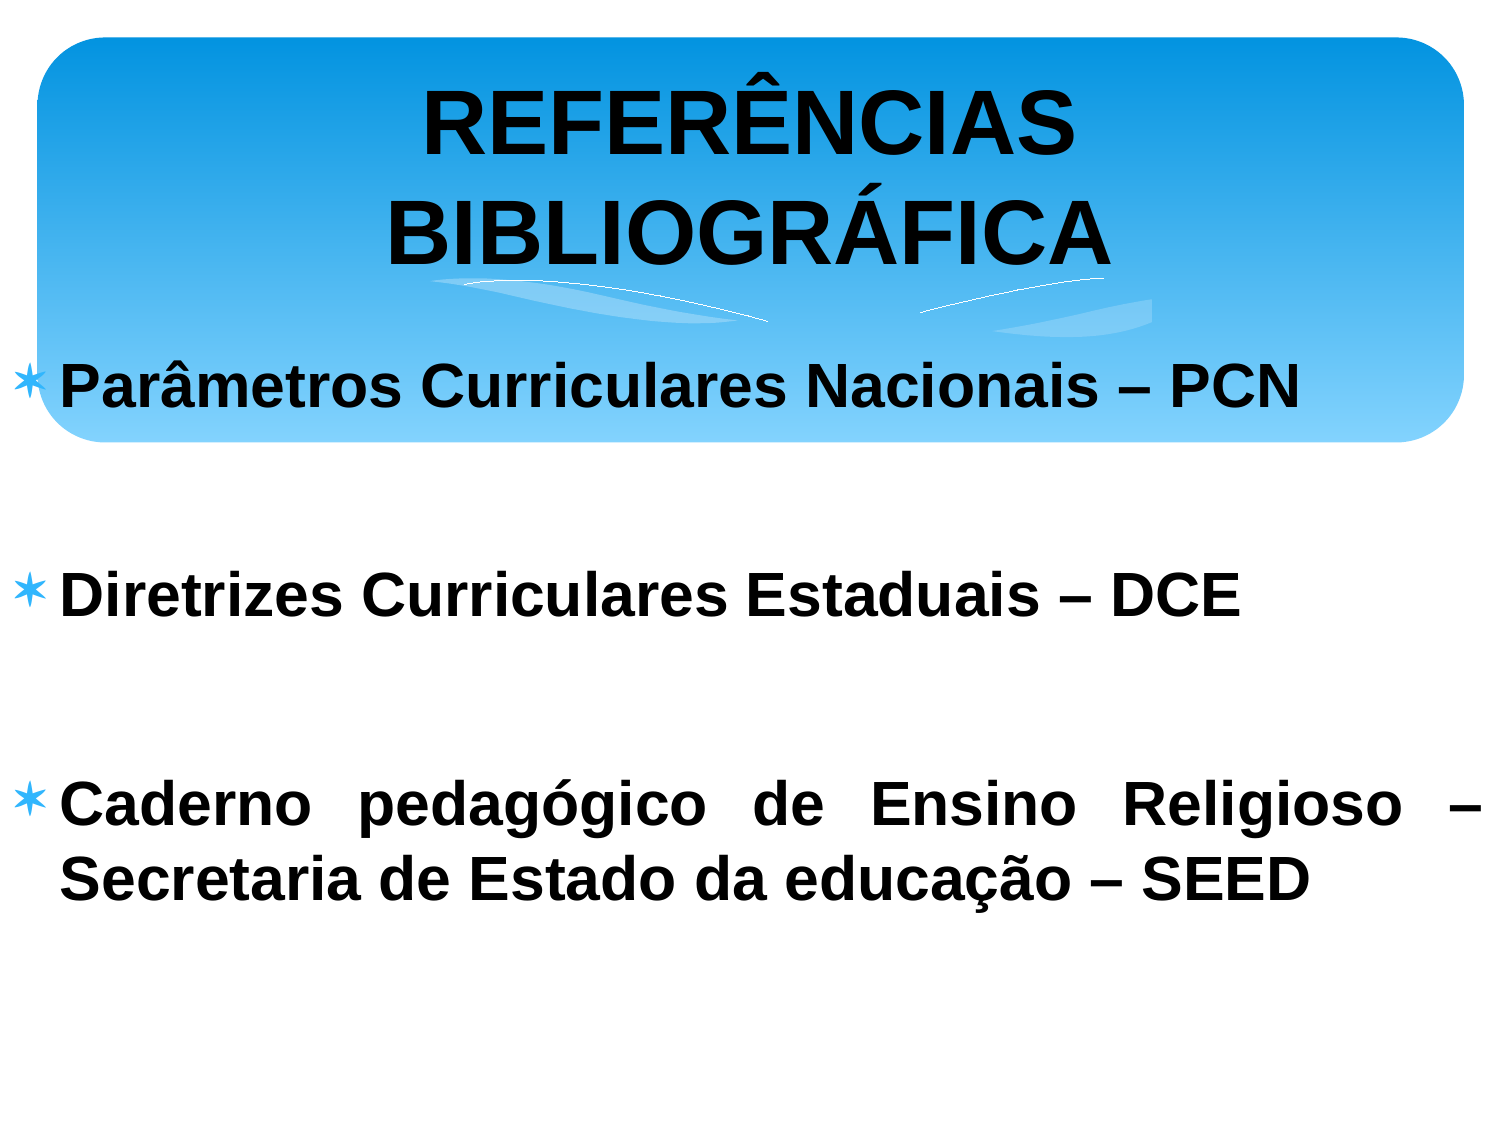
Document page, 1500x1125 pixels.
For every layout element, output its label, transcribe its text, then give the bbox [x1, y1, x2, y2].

title REFERÊNCIAS BIBLIOGRÁFICA [41, 55, 1459, 261]
list Parâmetros Curriculares Nacionais – PCN Diretrizes Curriculares Estaduais – DCE Caderno pedagógico de Ensino Religioso – Secretaria de Estado da educação – SEED [0, 338, 1500, 1125]
